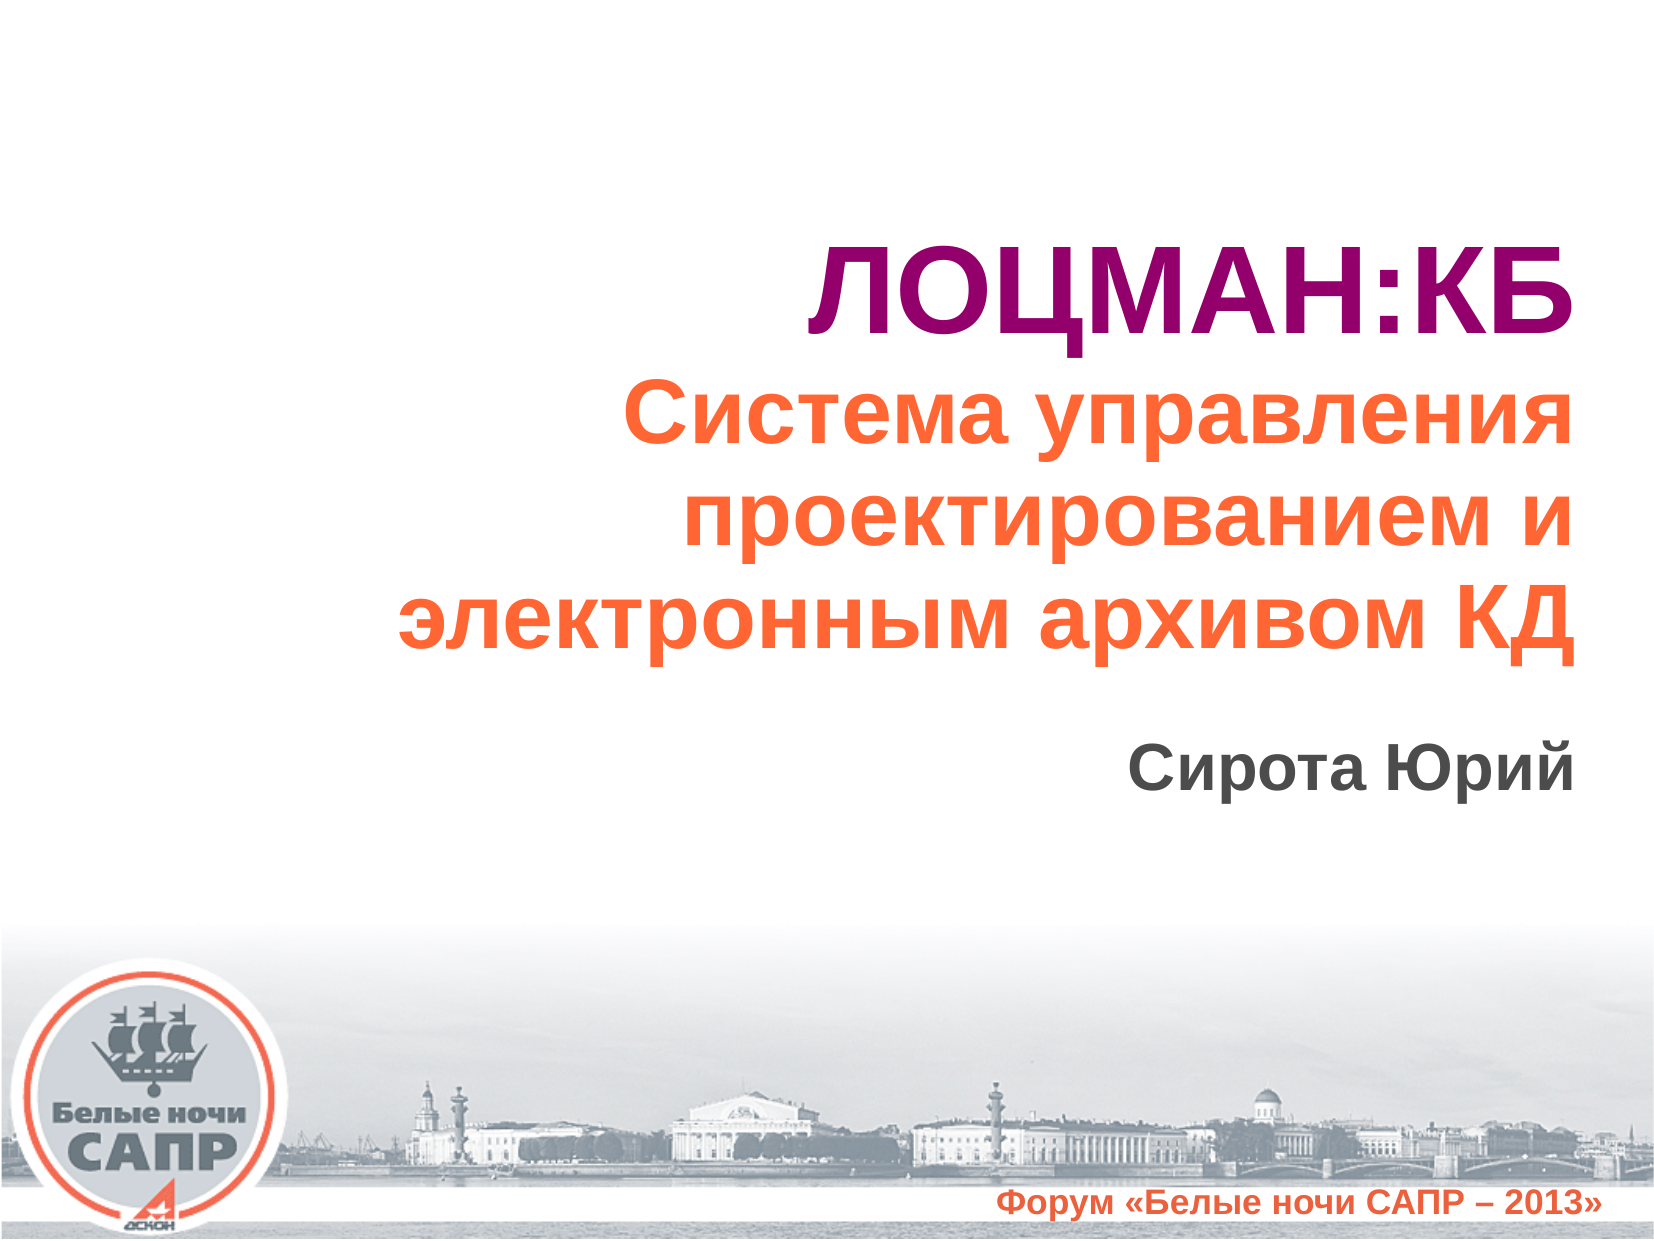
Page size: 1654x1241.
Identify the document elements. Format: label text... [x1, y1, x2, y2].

title ЛОЦМАН:КБ Система управления проектированием и электронным архивом КД [118, 220, 1577, 668]
text_box [442, 1151, 1477, 1223]
subtitle Сирота Юрий [501, 575, 1577, 960]
picture [1, 0, 1654, 1239]
